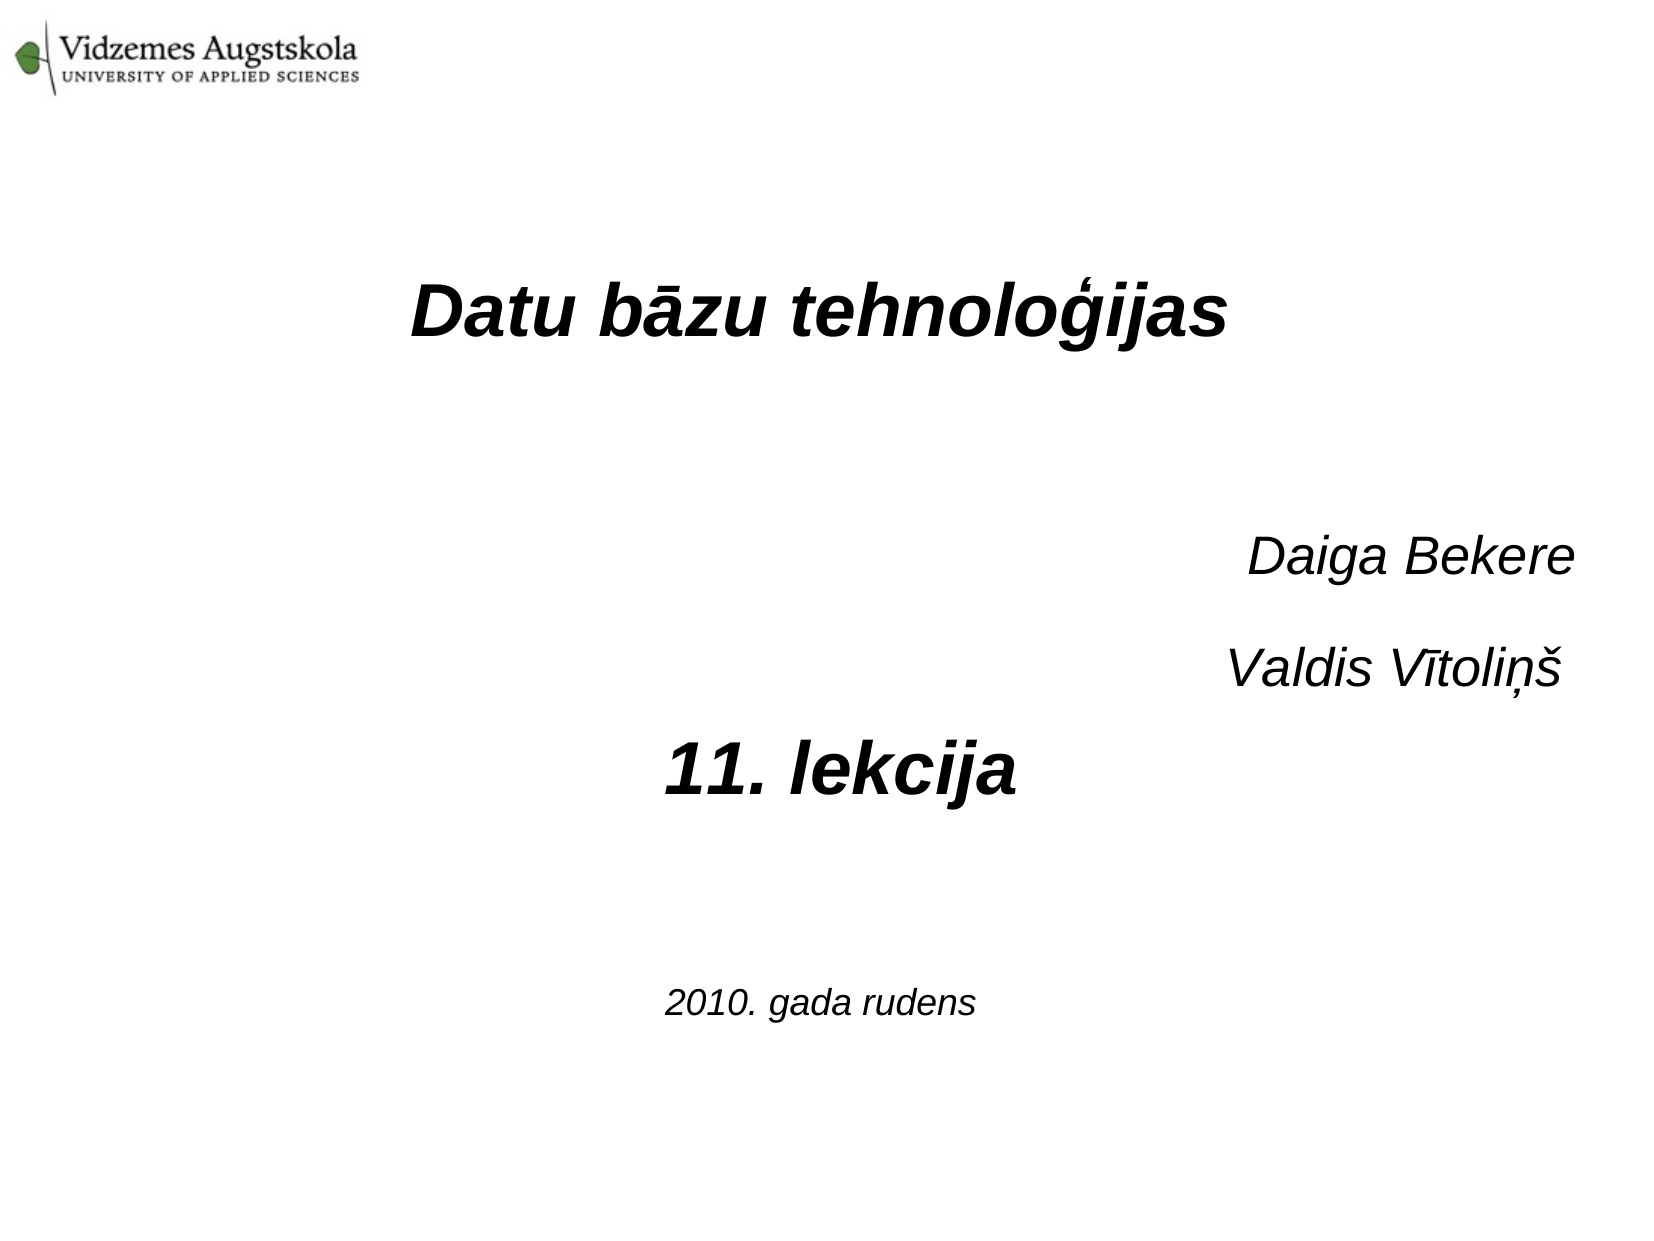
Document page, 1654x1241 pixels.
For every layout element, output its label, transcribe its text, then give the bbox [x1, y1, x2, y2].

picture [5, 2, 368, 113]
text_box 2010. gada rudens [141, 974, 1501, 1032]
text_box 11. lekcija [649, 720, 1034, 819]
title Datu bāzu tehnoloģijas [76, 235, 1565, 385]
subtitle Daiga Bekere Valdis Vītoliņš [88, 527, 1577, 701]
